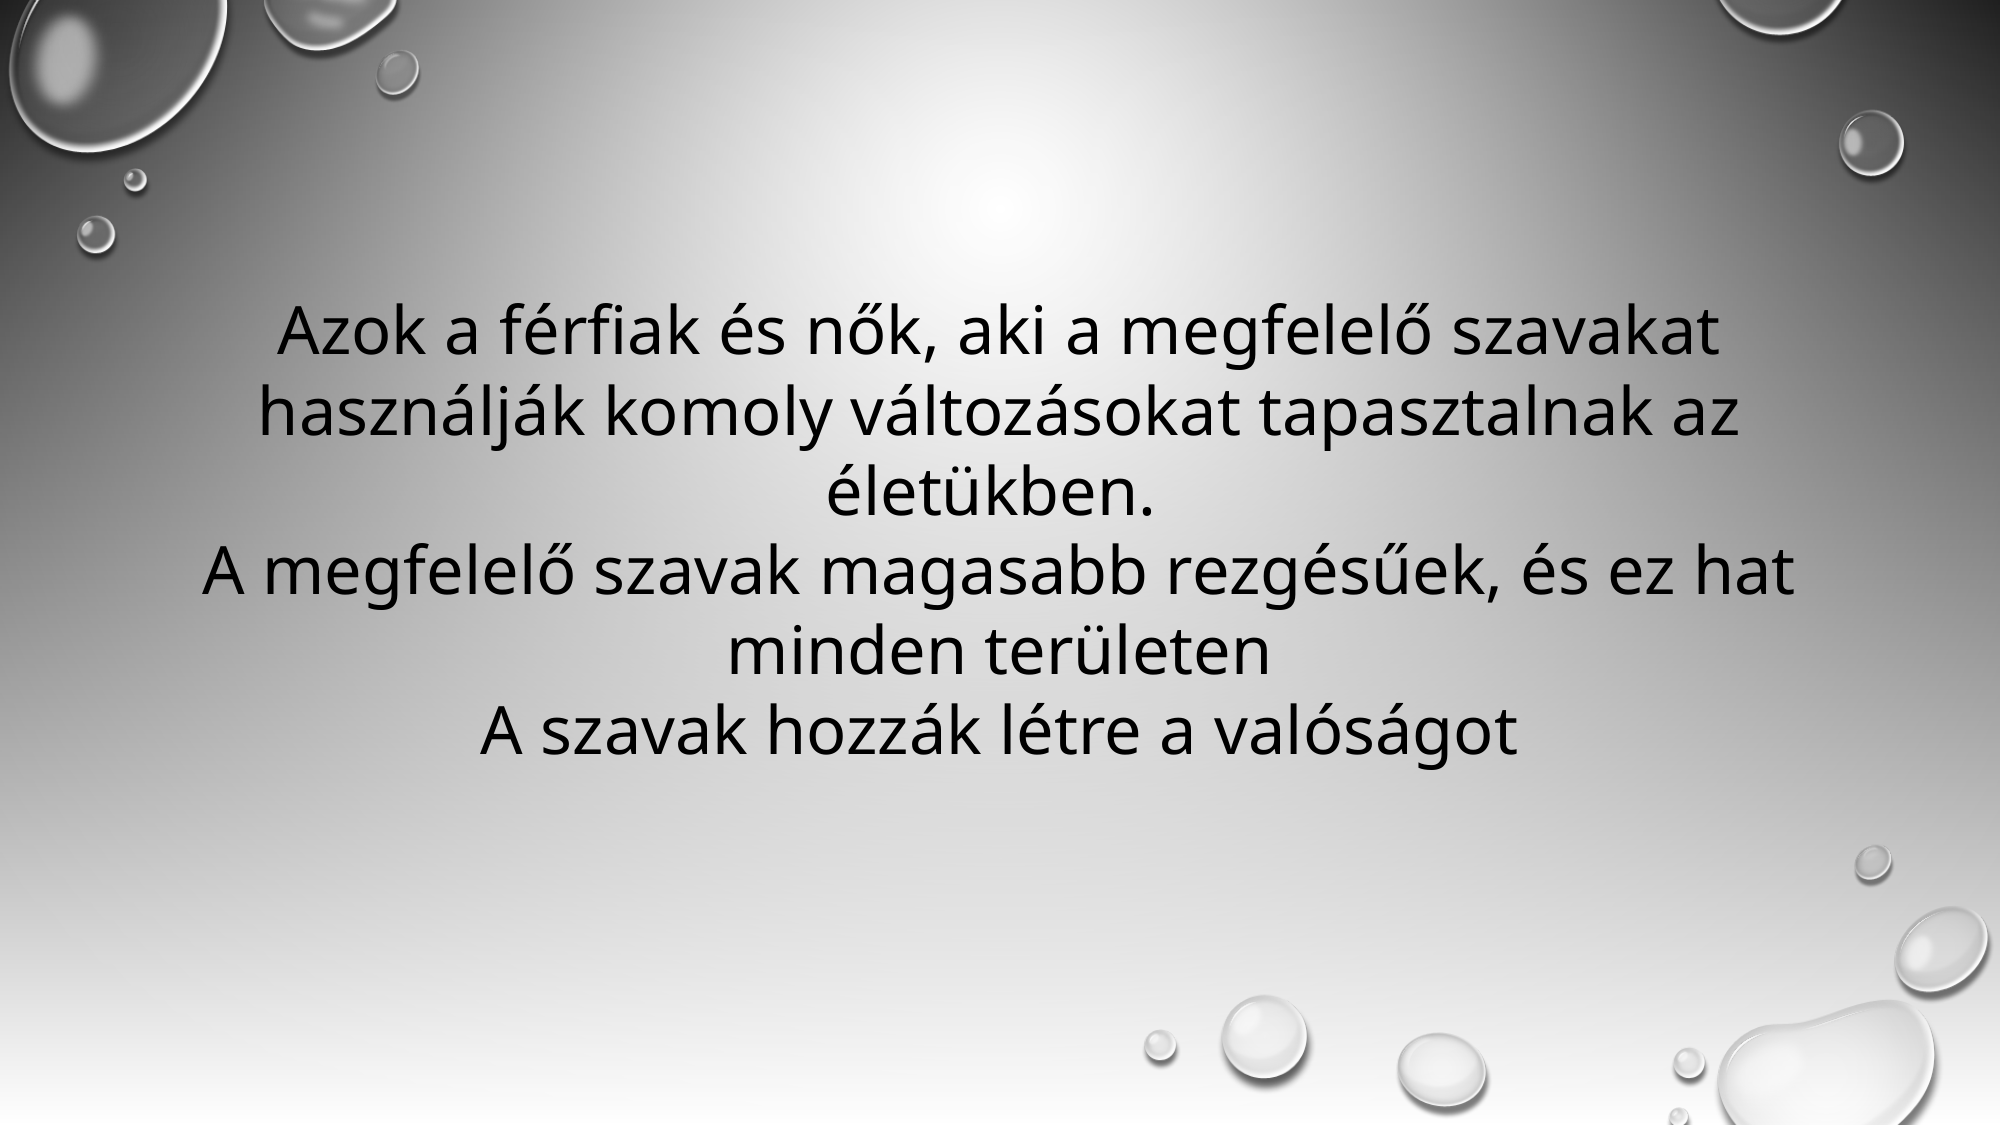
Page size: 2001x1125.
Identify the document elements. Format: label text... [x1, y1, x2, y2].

picture [0, 0, 2000, 1125]
text_box Azok a férfiak és nők, aki a megfelelő szavakat használják komoly változásokat tapasztalnak az életükben. A megfelelő szavak magasabb rezgésűek, és ez hat minden területen A szavak hozzák létre a valóságot [115, 280, 1885, 821]
